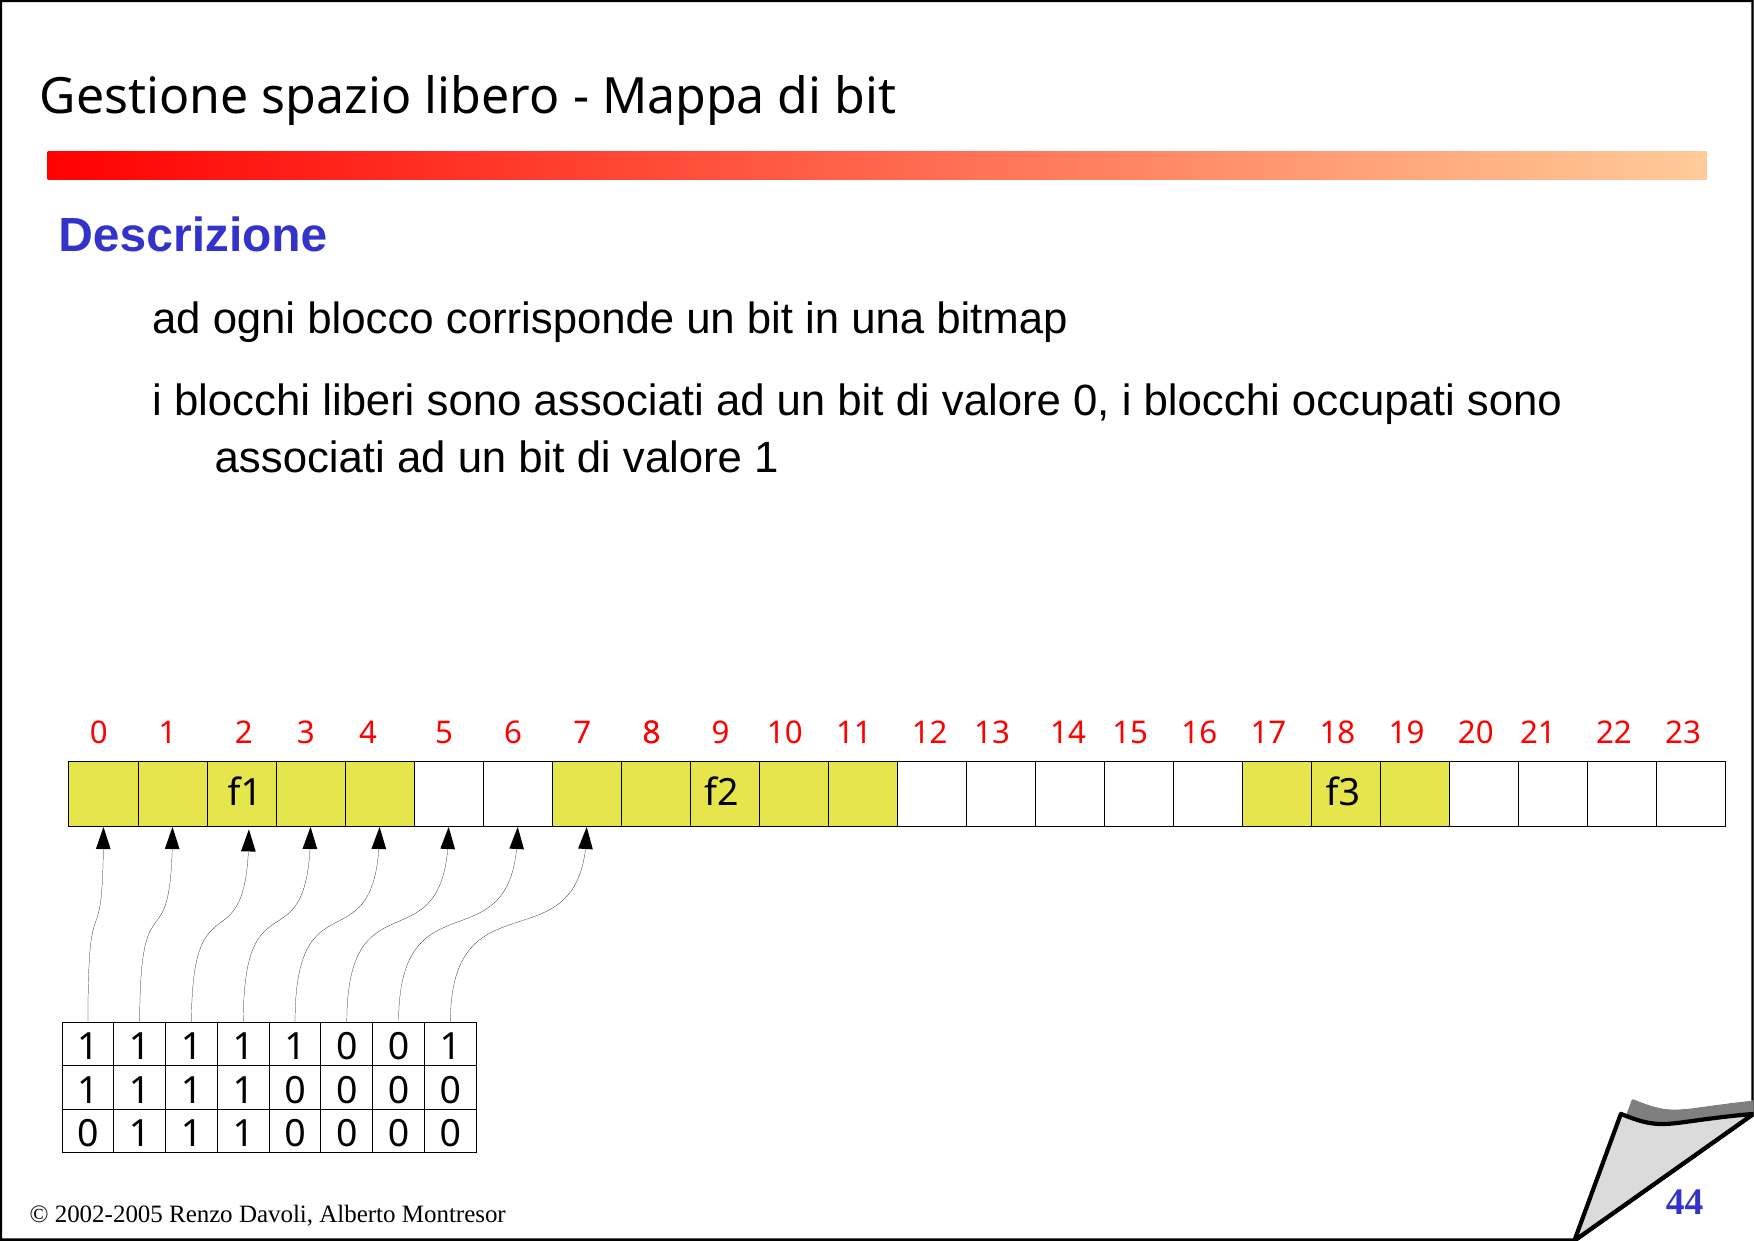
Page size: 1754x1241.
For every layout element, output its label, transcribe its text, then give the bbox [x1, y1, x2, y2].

text_box 1 [158, 708, 176, 757]
text_box 17 [1250, 708, 1290, 757]
text_box 21 [1520, 708, 1559, 757]
text_box 0 [269, 1109, 320, 1153]
text_box 1 [62, 1022, 113, 1065]
text_box 0 [62, 1109, 113, 1153]
text_box f2 [704, 762, 754, 830]
text_box 1 [113, 1109, 165, 1153]
text_box 1 [217, 1109, 269, 1153]
text_box 2 [234, 708, 258, 757]
text_box 15 [1112, 708, 1152, 757]
text_box 1 [165, 1109, 217, 1153]
text_box 0 [320, 1022, 372, 1065]
text_box 13 [974, 708, 1013, 757]
text_box 1 [165, 1065, 217, 1109]
text_box 1 [269, 1022, 320, 1065]
text_box 1 [424, 1022, 477, 1065]
text_box 19 [1388, 708, 1428, 757]
text_box 4 [359, 708, 382, 757]
text_box 8 [642, 708, 665, 757]
text_box [552, 761, 897, 827]
text_box 0 [372, 1065, 424, 1109]
text_box [1242, 761, 1449, 827]
text_box 1 [217, 1022, 269, 1065]
list Descrizione ad ogni blocco corrisponde un bit in una bitmap i blocchi liberi sono associati ad un bit di valore 0, i blocchi occupati sono associati ad un bit di valore 1 [58, 206, 1695, 521]
text_box 0 [424, 1065, 477, 1109]
text_box 0 [269, 1065, 320, 1109]
text_box f3 [1325, 762, 1375, 830]
text_box 14 [1050, 708, 1089, 757]
text_box 18 [1319, 708, 1359, 757]
text_box f1 [227, 762, 271, 830]
text_box [68, 761, 414, 827]
text_box 11 [835, 708, 869, 757]
text_box 6 [504, 708, 527, 757]
text_box 16 [1181, 708, 1221, 757]
text_box 9 [711, 708, 734, 757]
text_box 7 [573, 708, 596, 757]
text_box 23 [1665, 708, 1710, 757]
text_box 10 [766, 708, 806, 757]
text_box 12 [911, 708, 951, 757]
text_box 1 [62, 1065, 113, 1109]
text_box 0 [372, 1022, 424, 1065]
text_box 22 [1596, 708, 1641, 757]
text_box 0 [320, 1109, 372, 1153]
title Gestione spazio libero - Mappa di bit [40, 49, 1713, 144]
text_box 1 [165, 1022, 217, 1065]
text_box 1 [113, 1065, 165, 1109]
text_box 3 [296, 708, 320, 757]
text_box 0 [320, 1065, 372, 1109]
text_box 0 [89, 708, 113, 757]
text_box 5 [435, 708, 458, 757]
text_box 0 [372, 1109, 424, 1153]
text_box 0 [424, 1109, 477, 1153]
text_box 20 [1457, 708, 1503, 757]
text_box Start [1469, 152, 1474, 179]
text_box 1 [113, 1022, 165, 1065]
text_box 6-11 [1074, 152, 1078, 179]
text_box 1 [217, 1065, 269, 1109]
